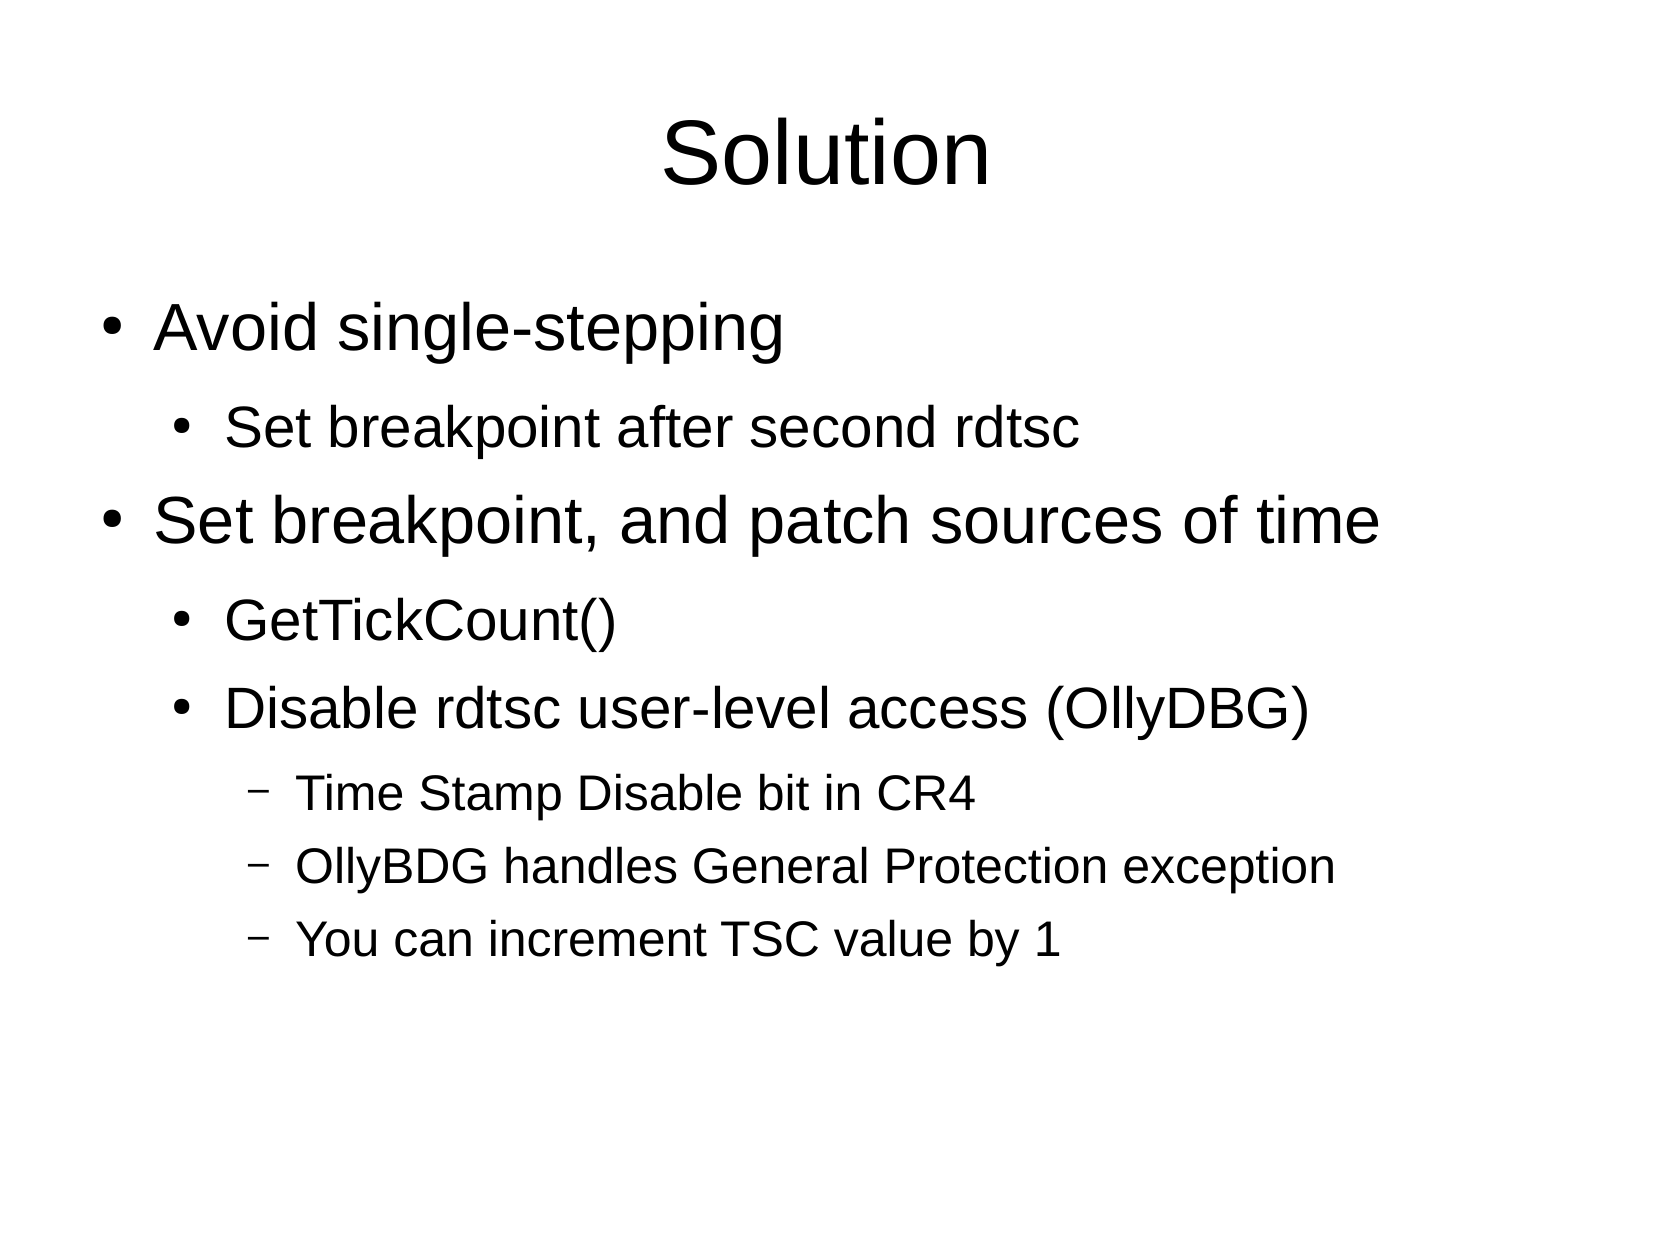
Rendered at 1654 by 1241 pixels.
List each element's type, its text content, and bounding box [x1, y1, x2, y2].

list Avoid single-stepping Set breakpoint after second rdtsc Set breakpoint, and patch sources of time GetTickCount() Disable rdtsc user-level access (OllyDBG) Time Stamp Disable bit in CR4 OllyBDG handles General Protection exception You can increment TSC value by 1 [82, 290, 1571, 1109]
title Solution [82, 49, 1571, 257]
